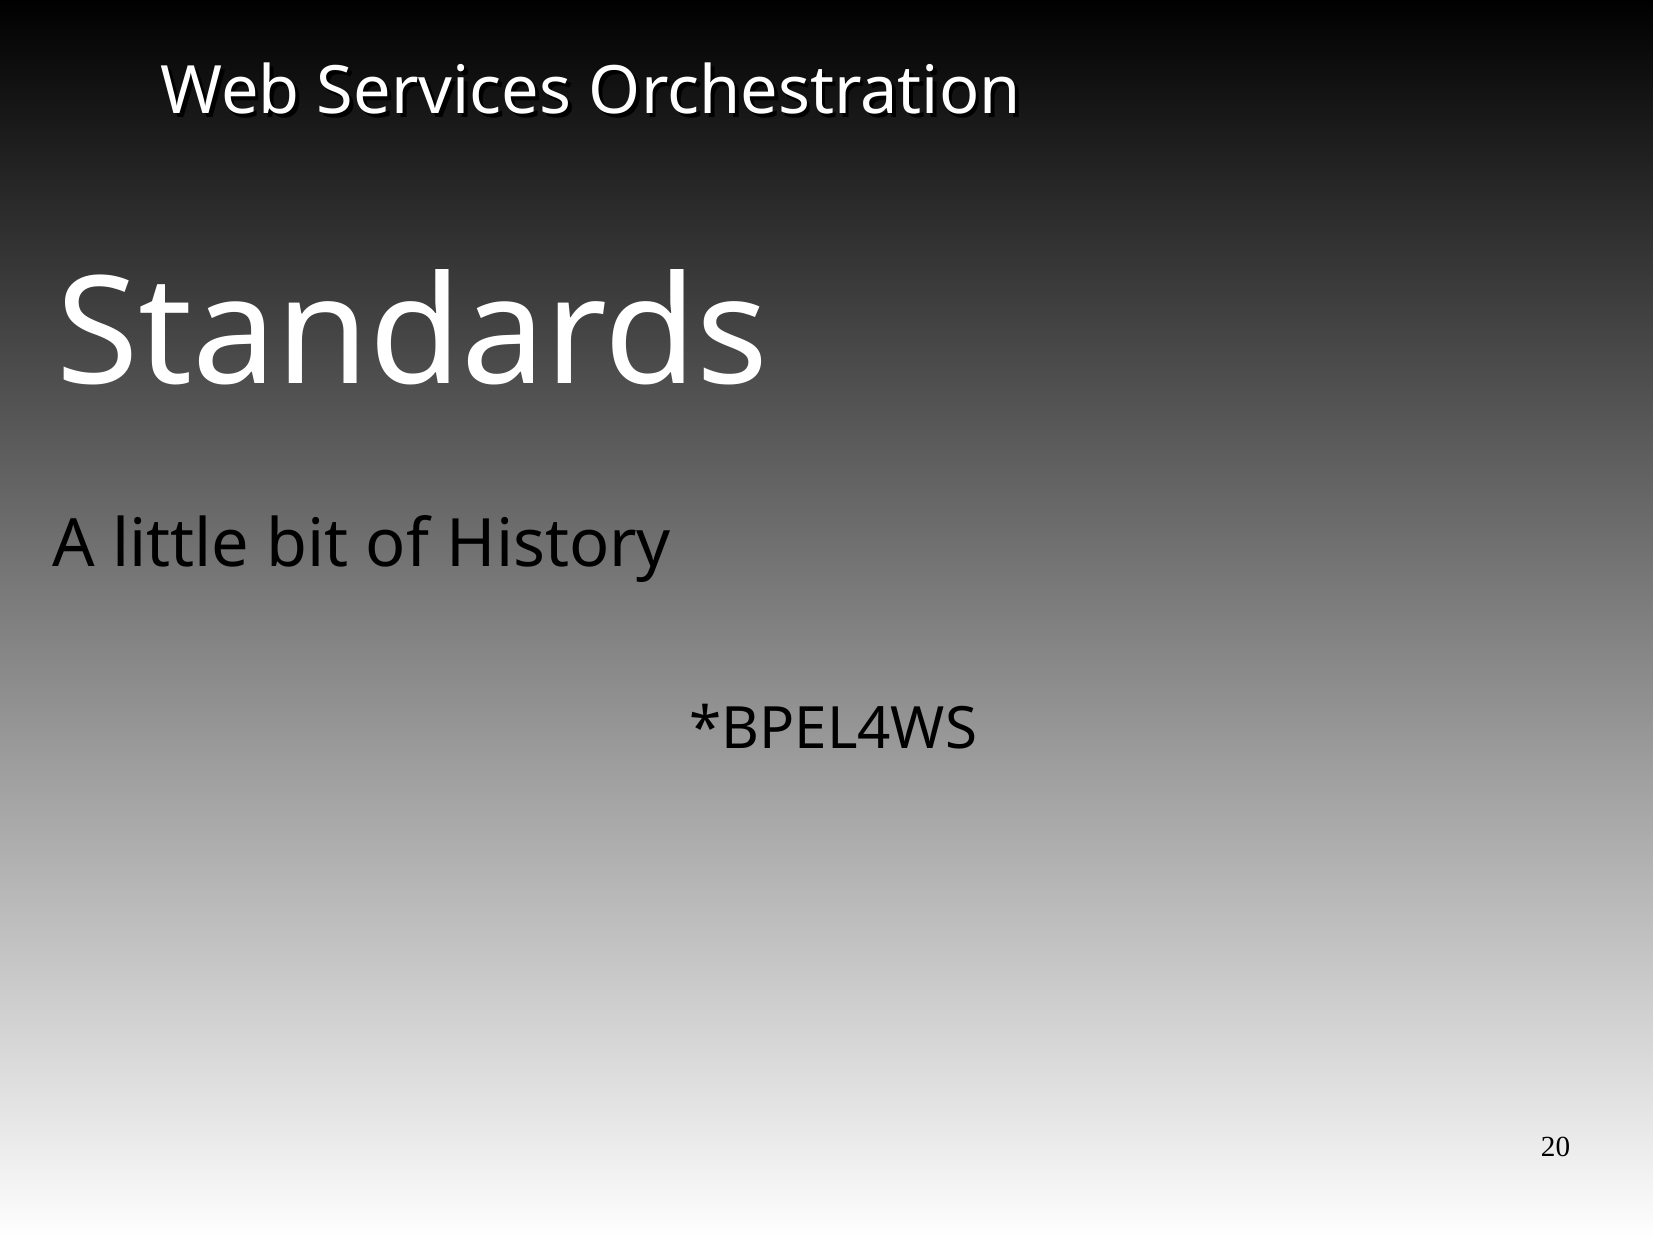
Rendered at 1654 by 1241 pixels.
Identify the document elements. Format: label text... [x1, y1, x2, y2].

text_box Standards [41, 216, 863, 473]
text_box A little bit of History [37, 487, 885, 610]
text_box *BPEL4WS [675, 678, 1019, 1163]
text_box Web Services Orchestration [145, 35, 1162, 158]
